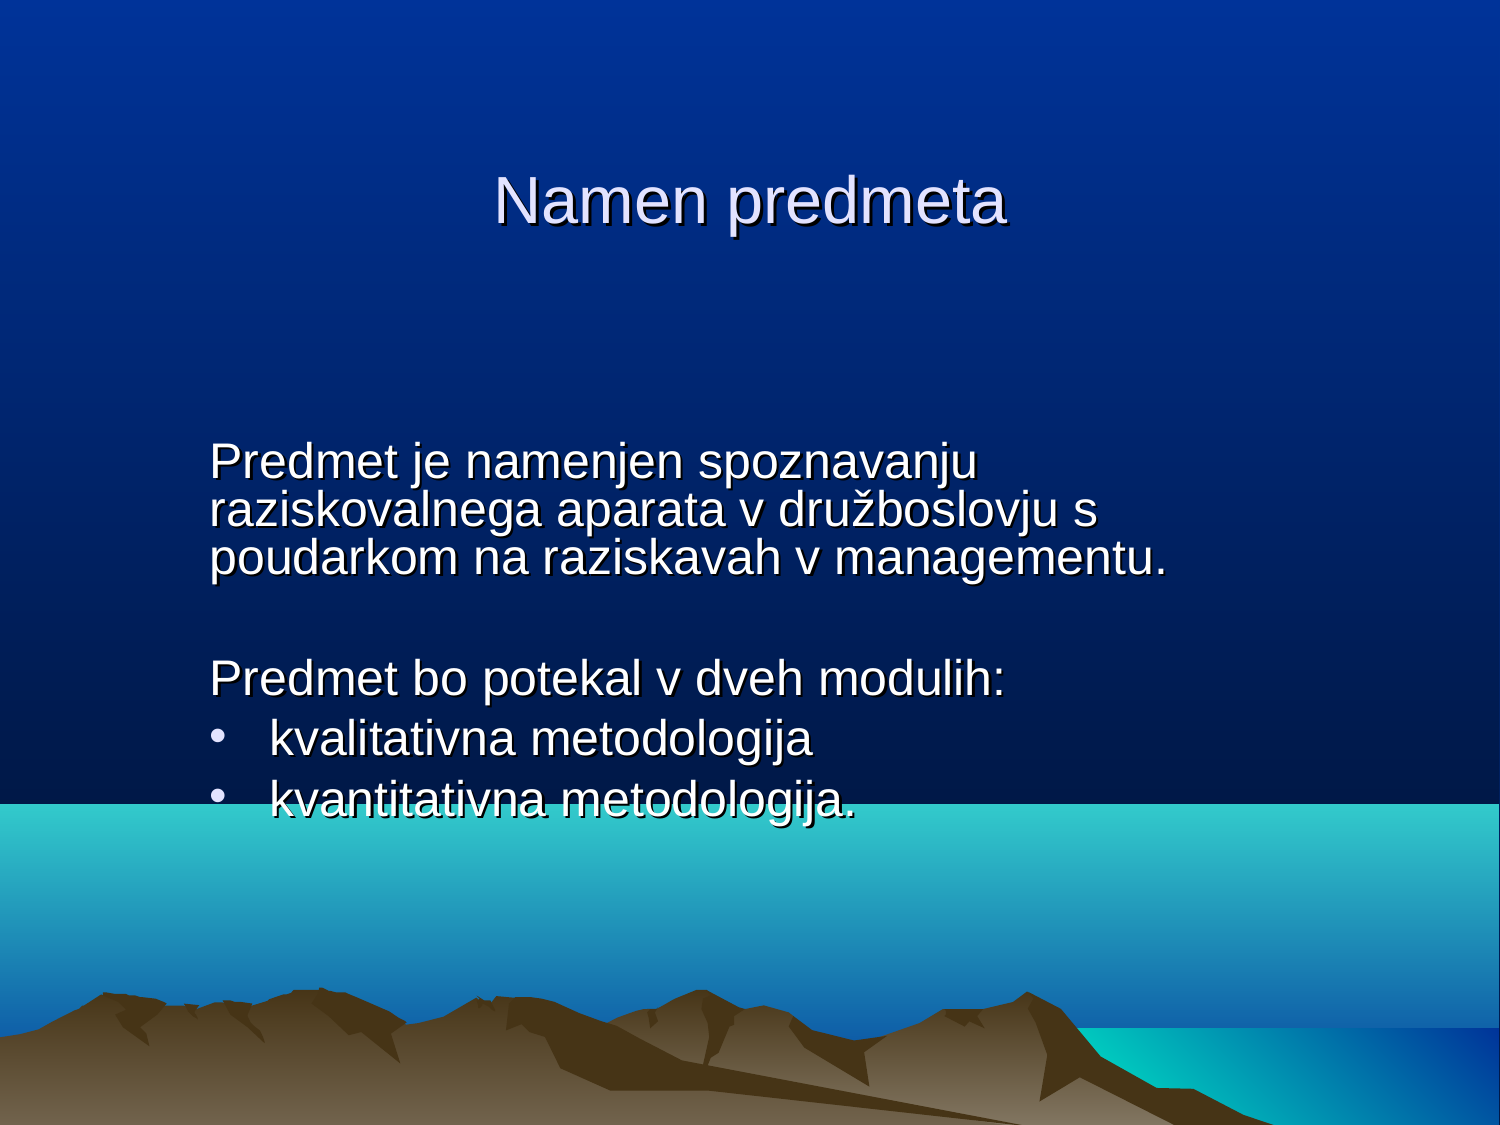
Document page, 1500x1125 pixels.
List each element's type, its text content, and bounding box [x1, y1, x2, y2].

title Namen predmeta [76, 90, 1425, 303]
text_box Predmet je namenjen spoznavanju raziskovalnega aparata v družboslovju s poudarkom na raziskavah v managementu. Predmet bo potekal v dveh modulih: kvalitativna metodologija kvantitativna metodologija. [194, 432, 1276, 851]
